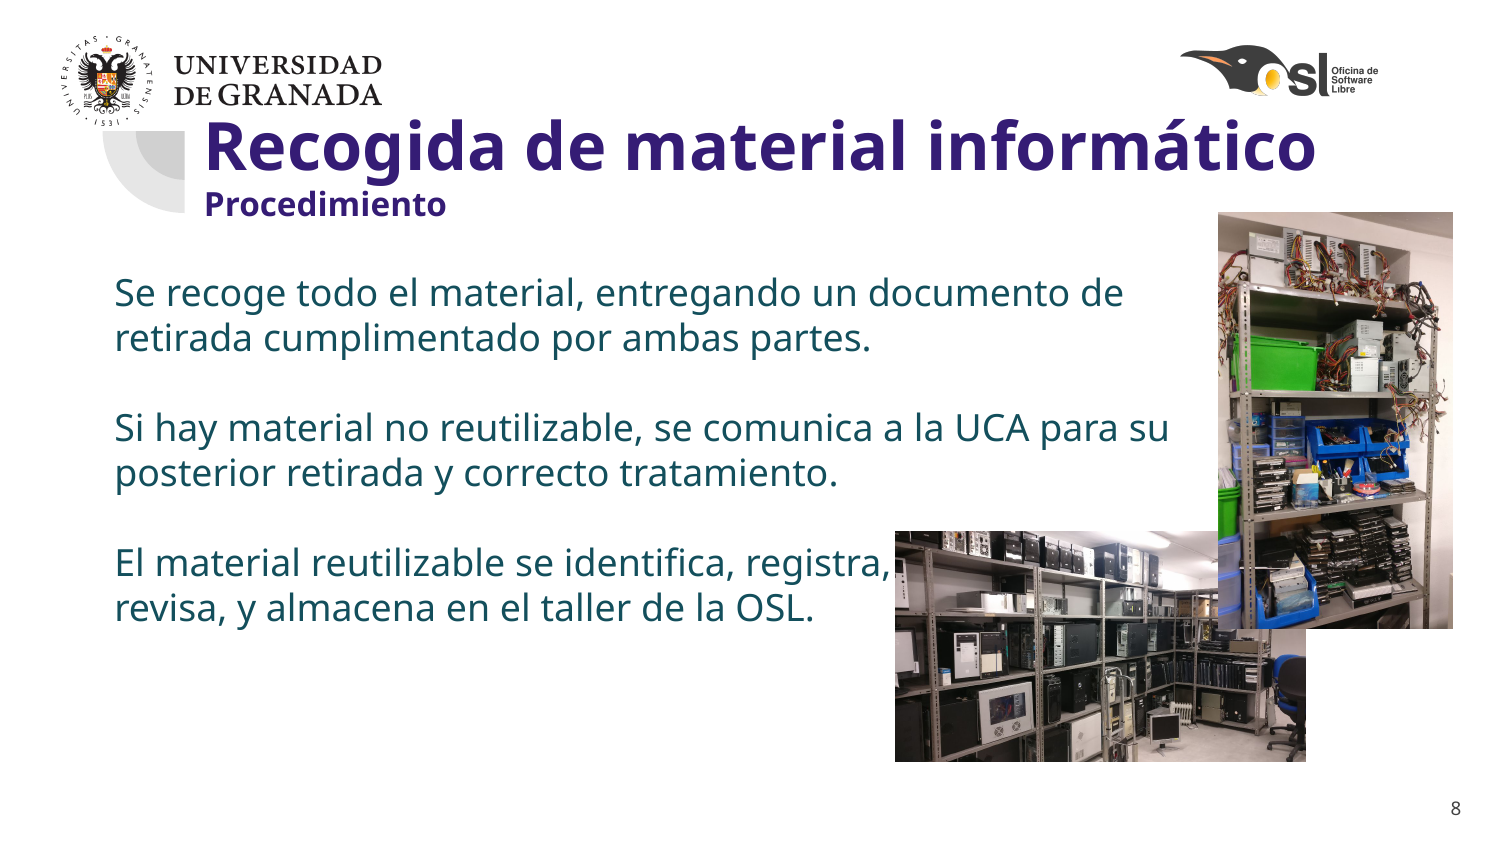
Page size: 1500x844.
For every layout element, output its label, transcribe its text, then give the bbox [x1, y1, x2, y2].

list Se recoge todo el material, entregando un documento de retirada cumplimentado por ambas partes. Si hay material no reutilizable, se comunica a la UCA para su posterior retirada y correcto tratamiento. El material reutilizable se identifica, registra, revisa, y almacena en el taller de la OSL. [99, 253, 1205, 792]
picture [1176, 25, 1404, 115]
title Recogida de material informático Procedimiento [188, 106, 1343, 221]
slide_number <número> [1386, 777, 1477, 842]
picture [61, 36, 382, 126]
picture [895, 212, 1453, 762]
